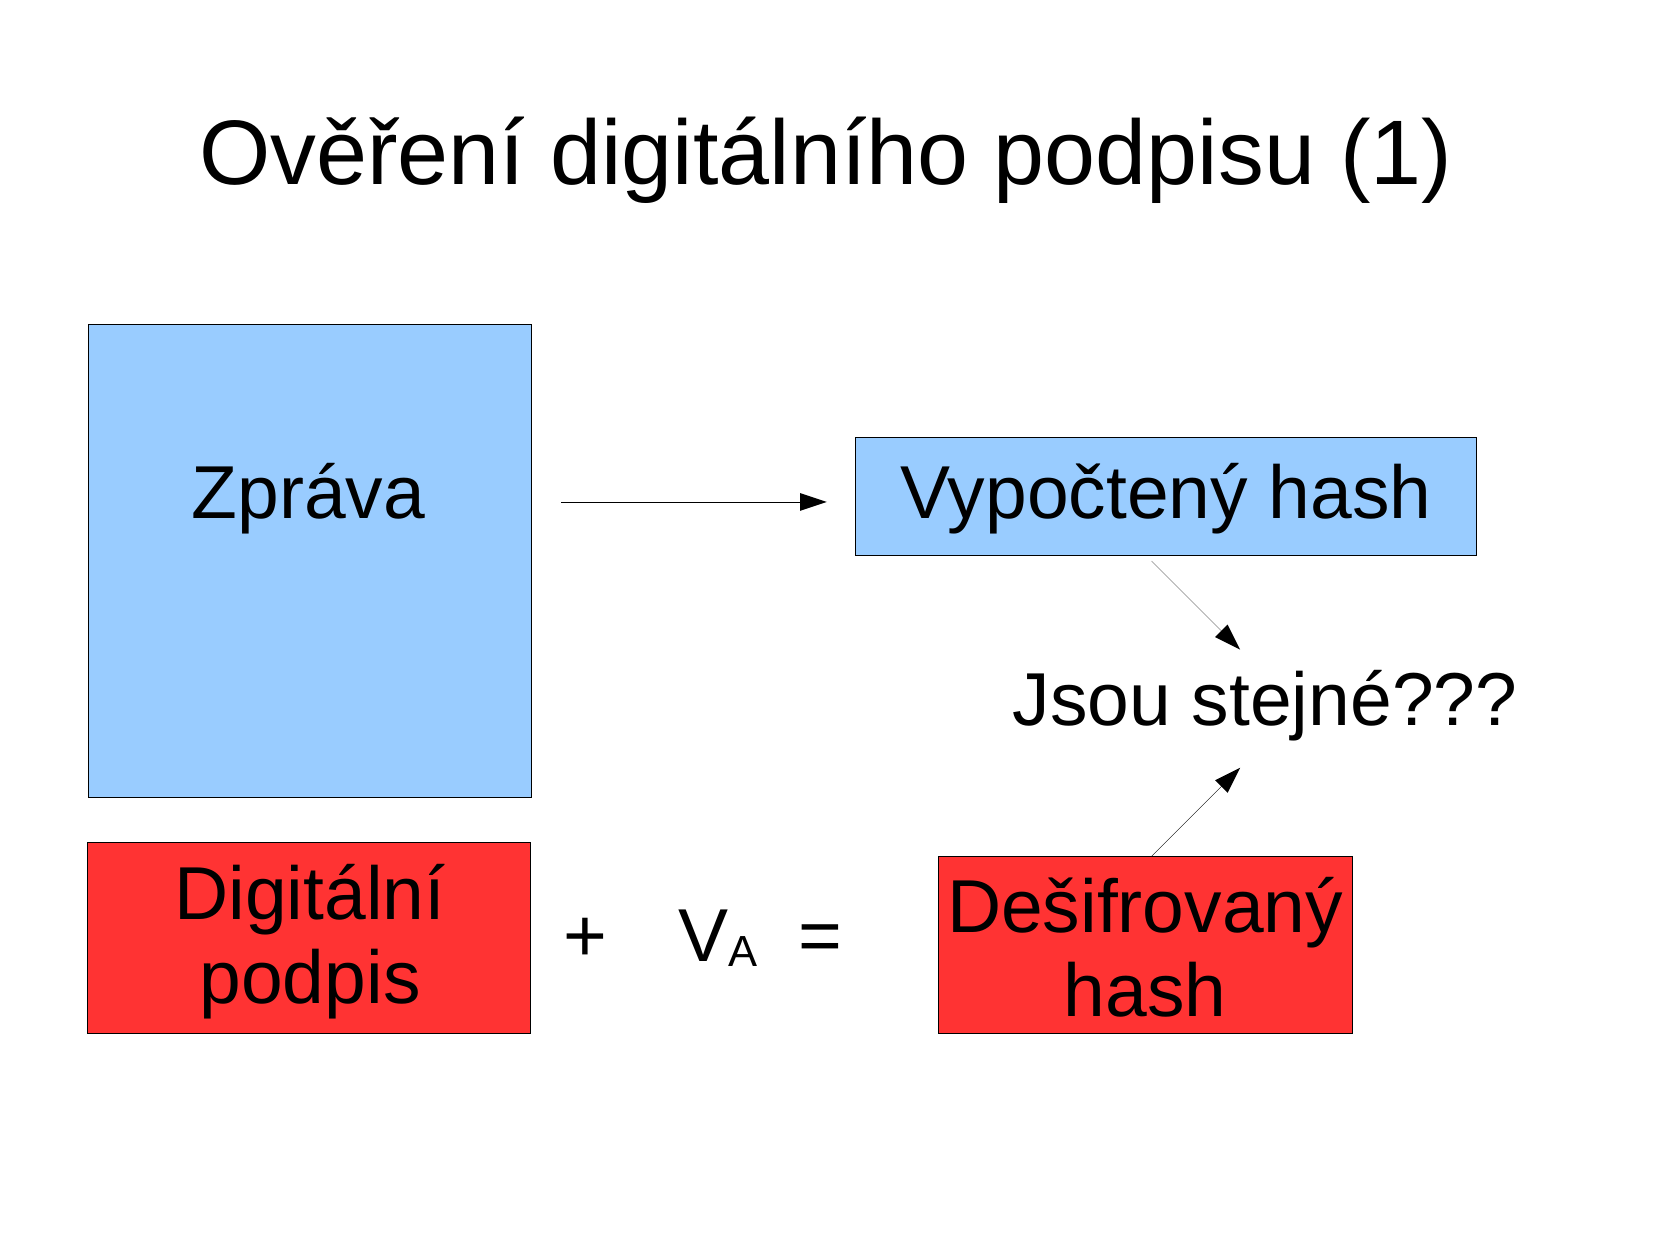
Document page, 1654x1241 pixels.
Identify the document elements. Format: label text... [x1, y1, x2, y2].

text_box Jsou stejné??? [998, 649, 1560, 749]
text_box Digitální podpis [147, 844, 473, 1028]
text_box Dešifrovaný hash [923, 856, 1367, 1040]
text_box [88, 324, 532, 798]
text_box [87, 842, 531, 1034]
text_box + [549, 885, 609, 985]
text_box VA = [637, 885, 904, 1010]
text_box Vypočtený hash [885, 442, 1477, 542]
text_box [855, 437, 1477, 556]
title Ověření digitálního podpisu (1) [82, 56, 1571, 250]
text_box Zpráva [177, 442, 443, 542]
